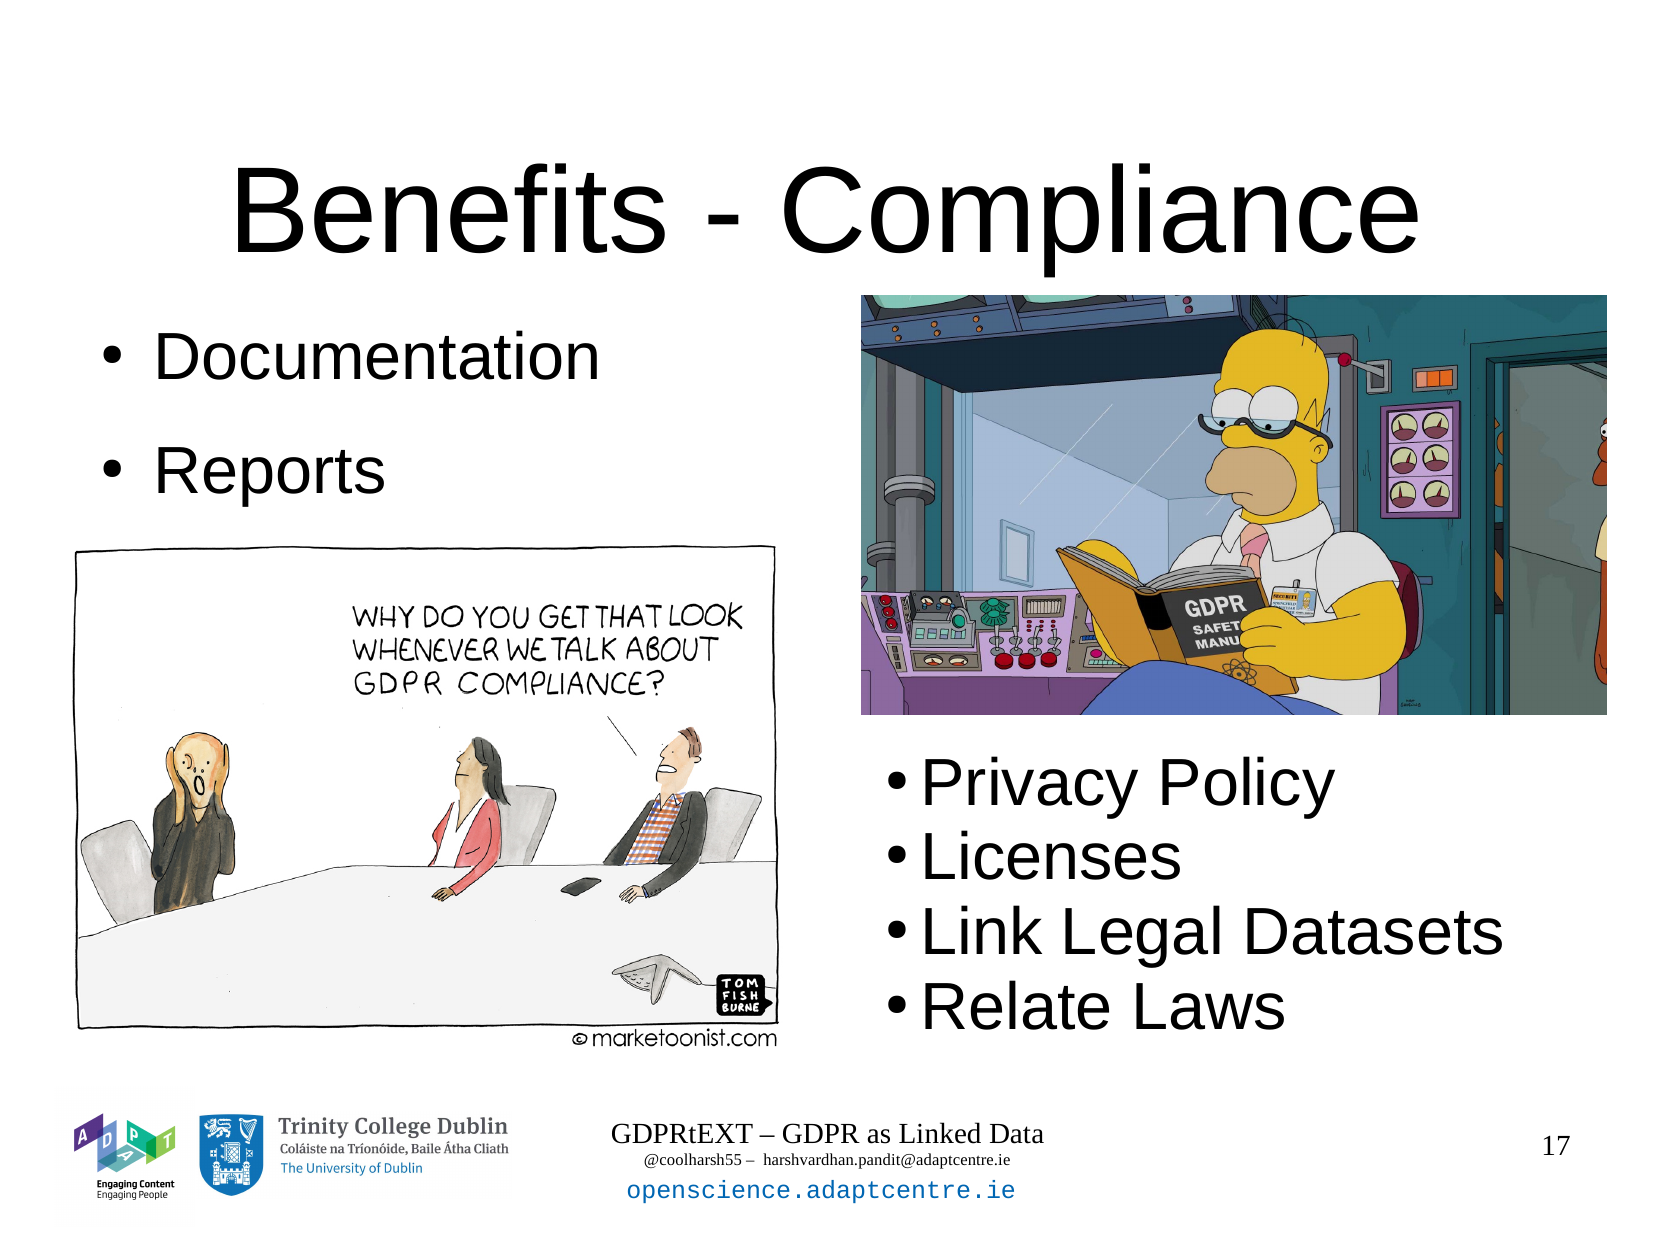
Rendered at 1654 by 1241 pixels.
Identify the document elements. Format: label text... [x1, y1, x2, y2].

picture [70, 545, 783, 1052]
picture [861, 295, 1607, 715]
picture [54, 1086, 195, 1227]
text_box Privacy Policy Licenses Link Legal Datasets Relate Laws [870, 737, 1607, 1241]
title Benefits - Compliance [82, 112, 1571, 308]
list Documentation Reports [82, 318, 1571, 1010]
picture [196, 1111, 512, 1199]
